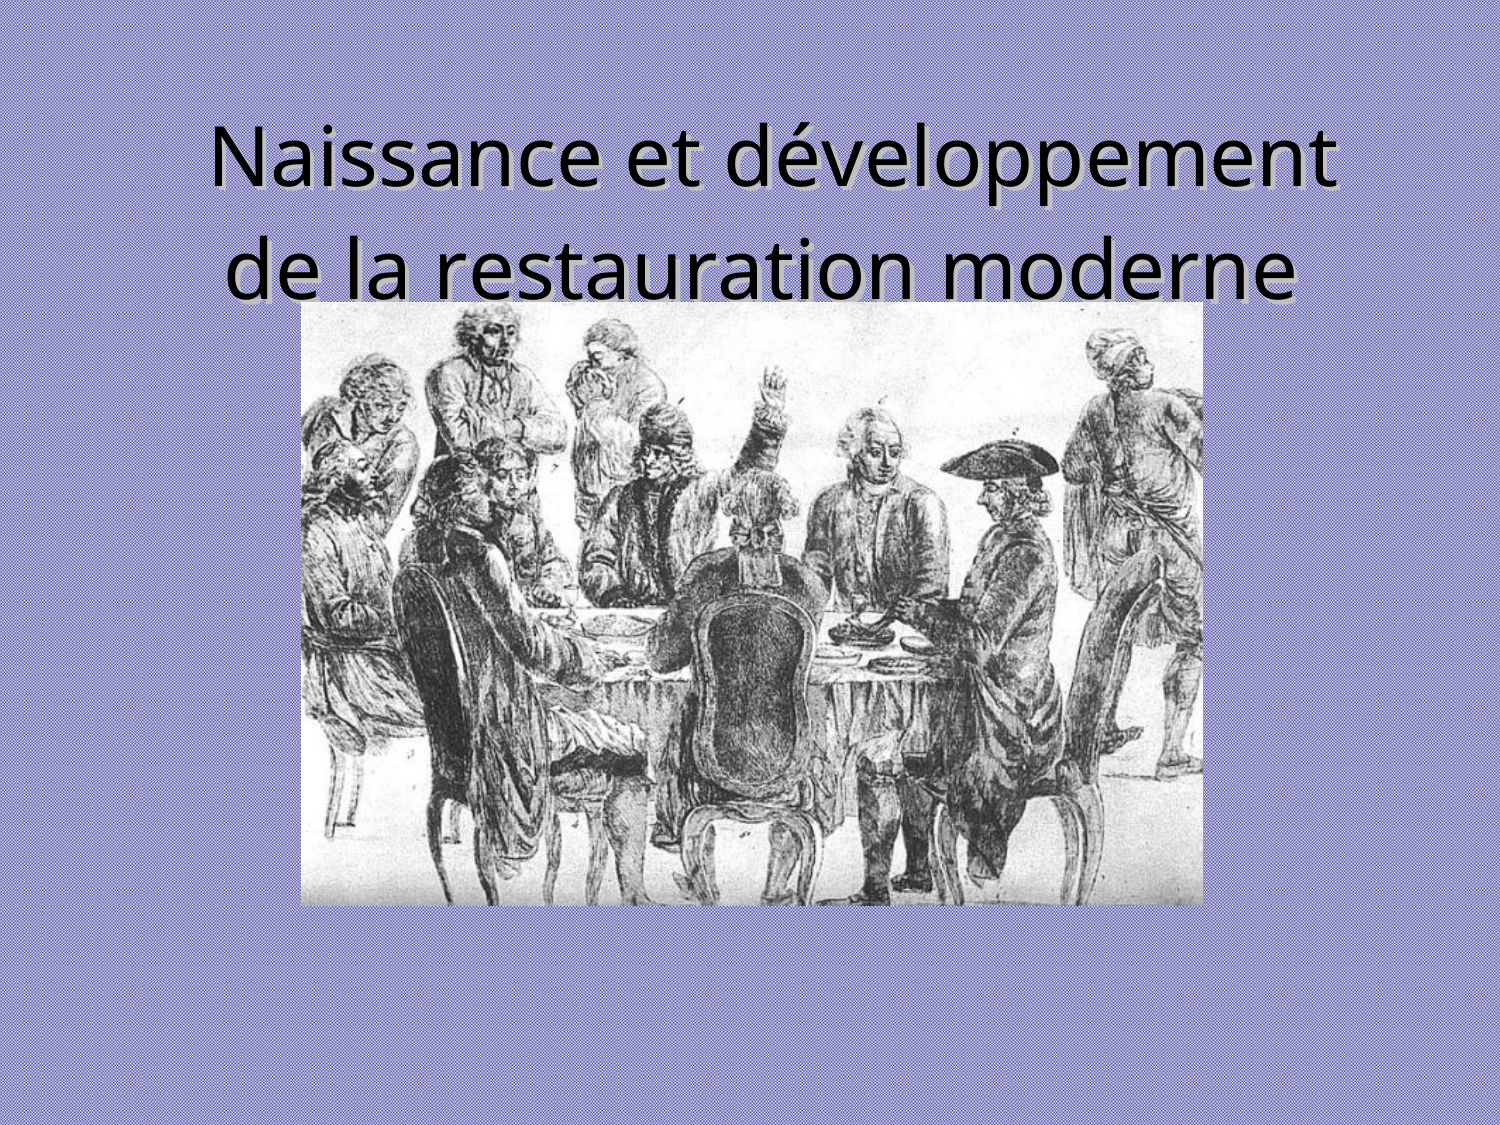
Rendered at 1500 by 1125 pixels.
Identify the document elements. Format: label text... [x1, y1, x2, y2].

picture [0, 0, 1500, 1125]
title Naissance et développement de la restauration moderne [135, 90, 1411, 332]
